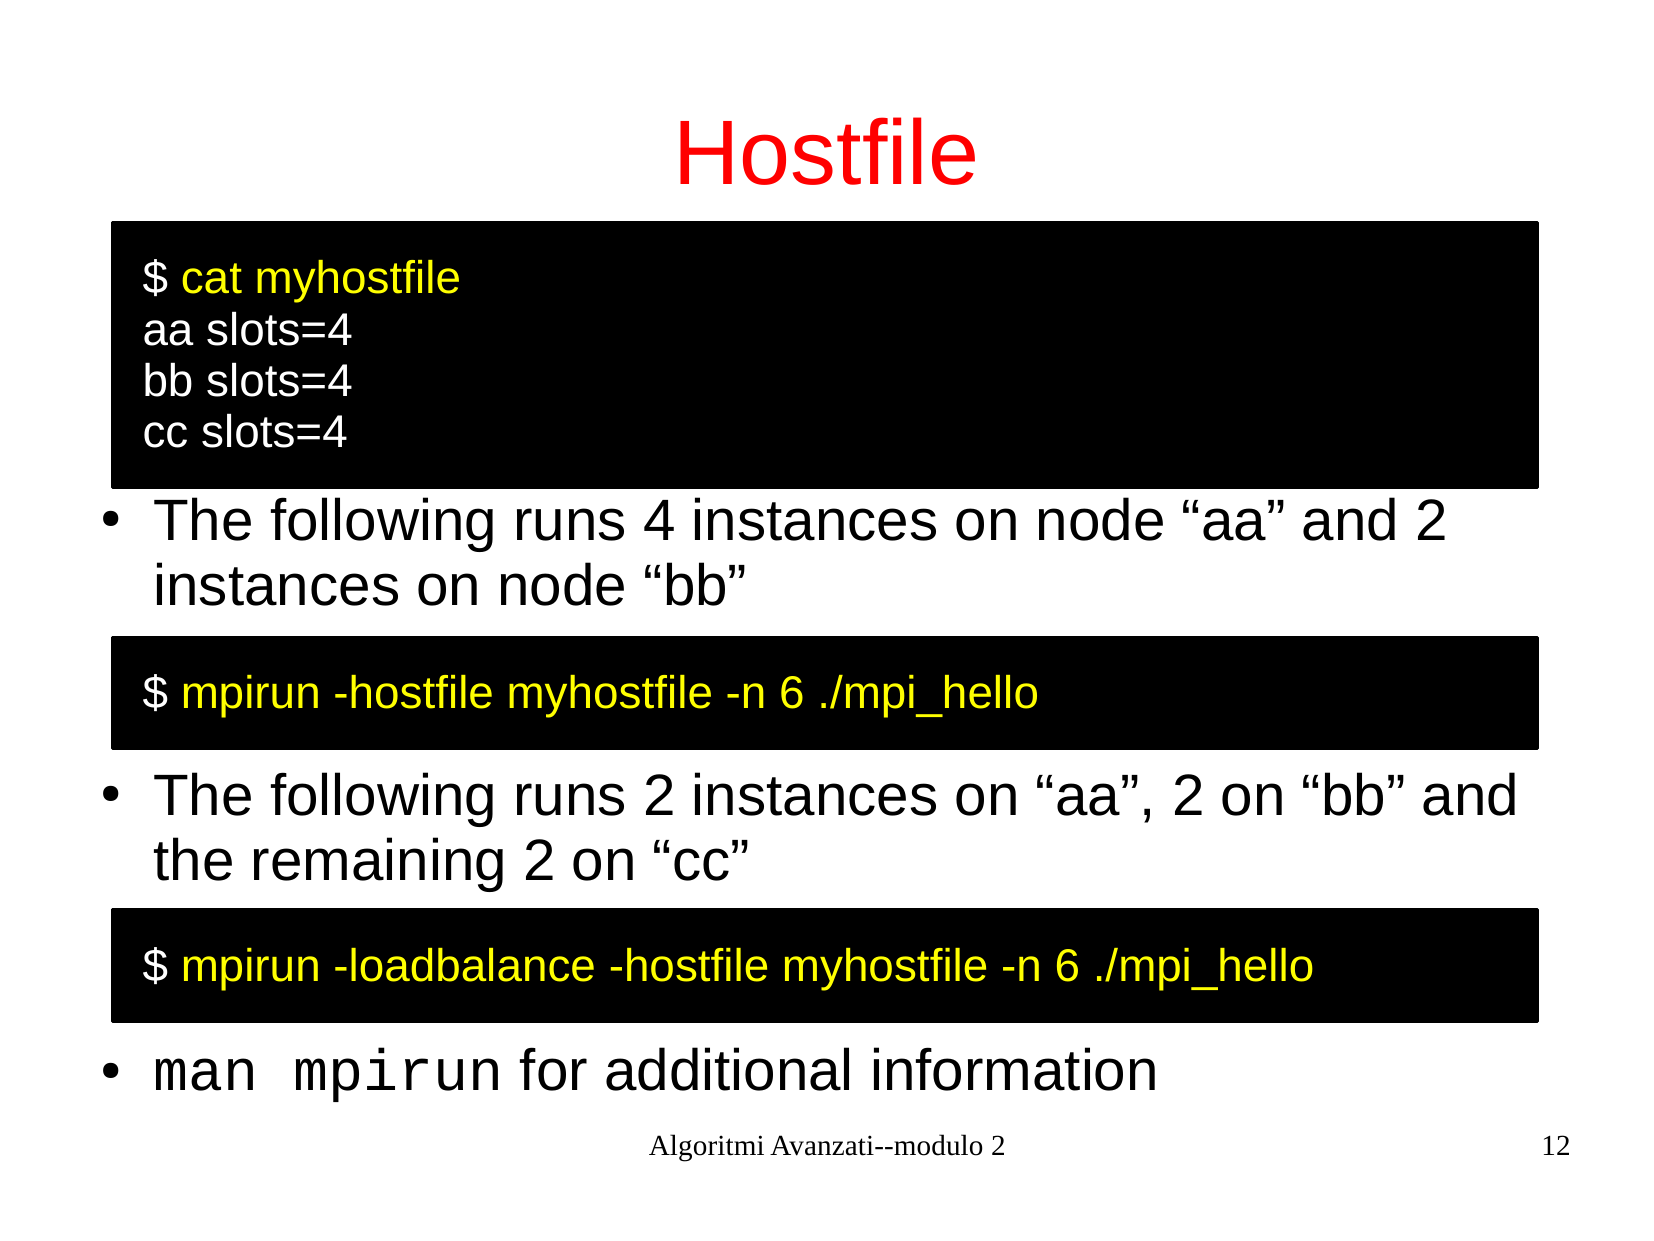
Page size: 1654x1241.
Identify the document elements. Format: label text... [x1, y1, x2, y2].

list The following runs 4 instances on node “aa” and 2 instances on node “bb” The following runs 2 instances on “aa”, 2 on “bb” and the remaining 2 on “cc” man mpirun for additional information [82, 487, 1571, 1110]
title Hostfile [82, 49, 1571, 257]
text_box $ cat myhostfile aa slots=4 bb slots=4 cc slots=4 [112, 222, 1538, 487]
text_box $ mpirun -loadbalance -hostfile myhostfile -n 6 ./mpi_hello [112, 909, 1538, 1022]
